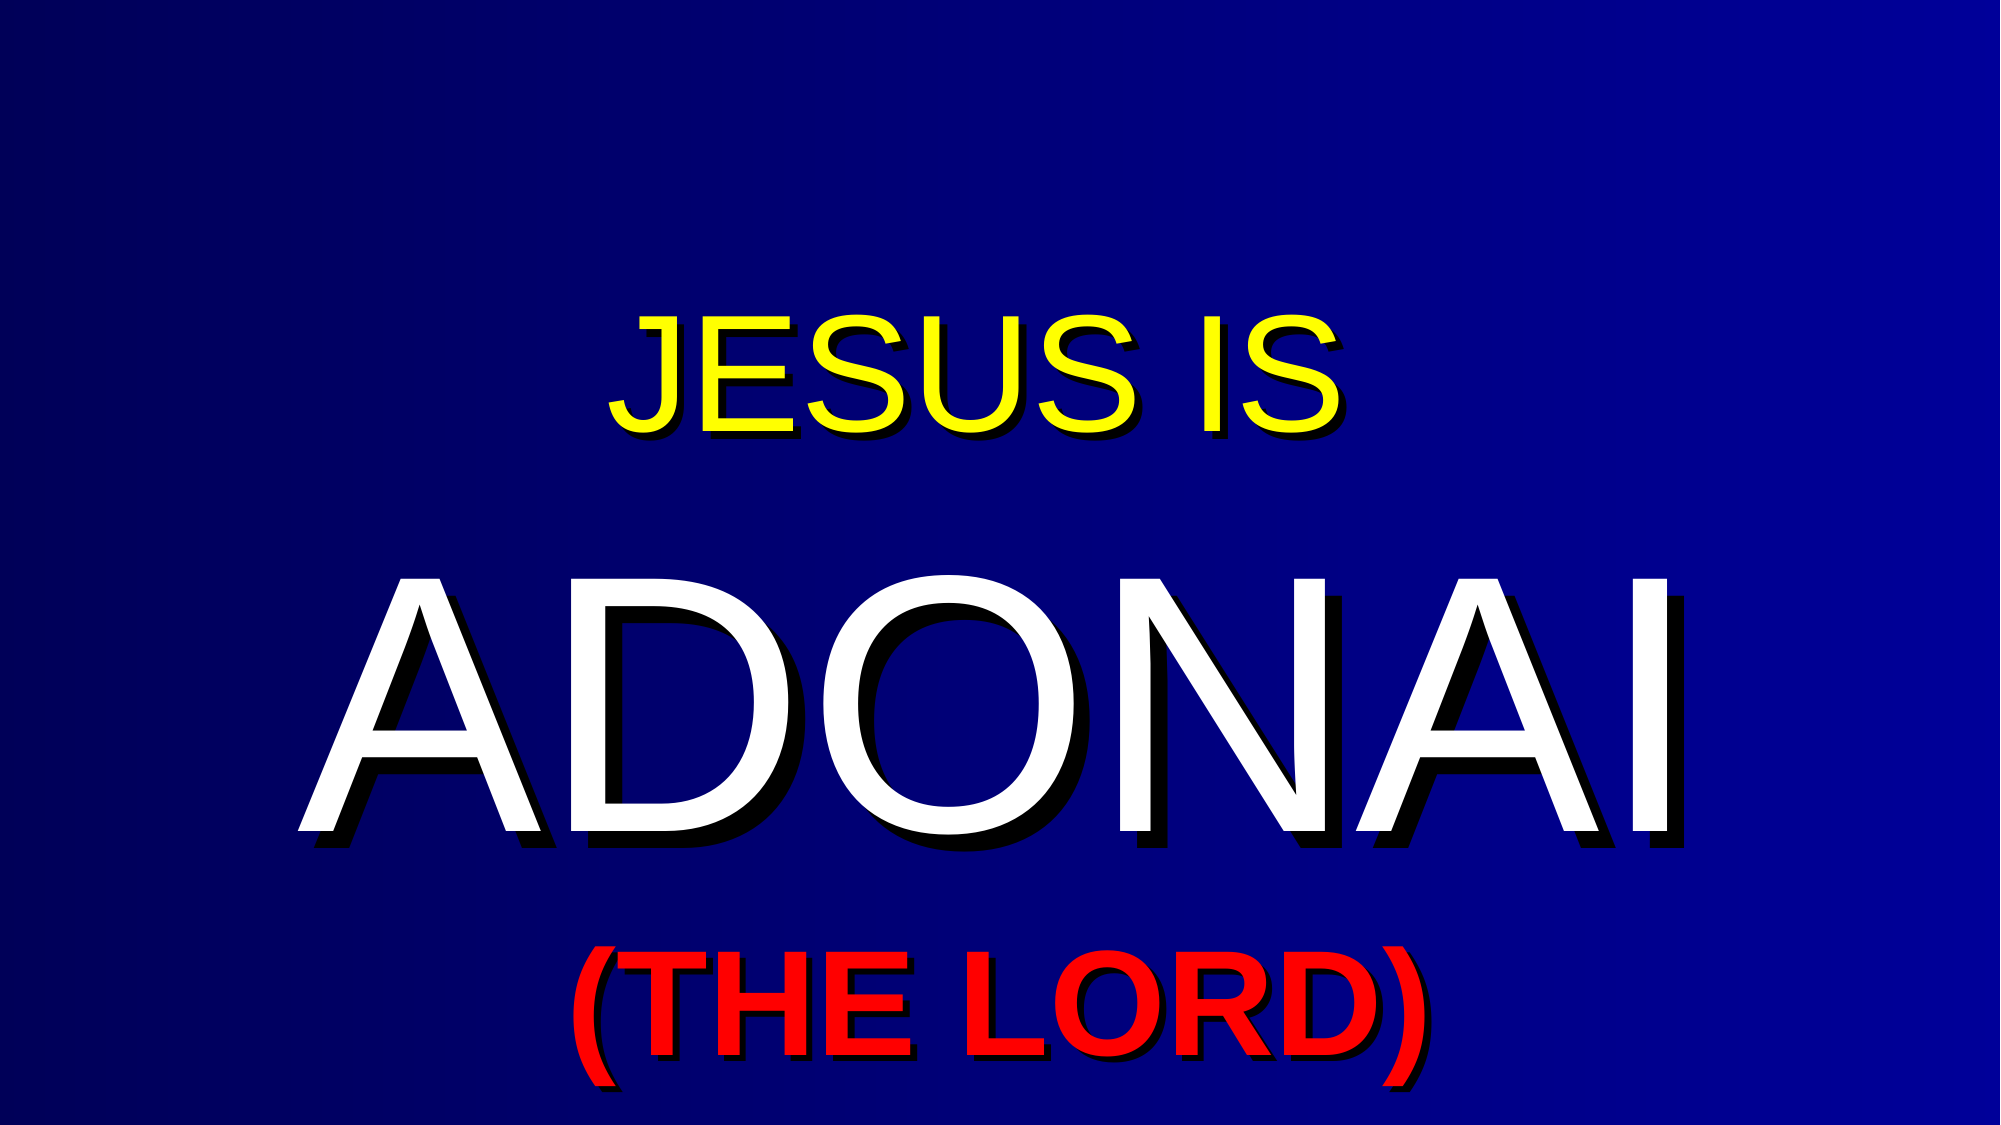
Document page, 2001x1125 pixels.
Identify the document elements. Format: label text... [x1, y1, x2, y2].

title JESUS IS ADONAI (THE LORD) Deut. 6:4 & Phil. 2:5 - 11 [0, 257, 2000, 868]
